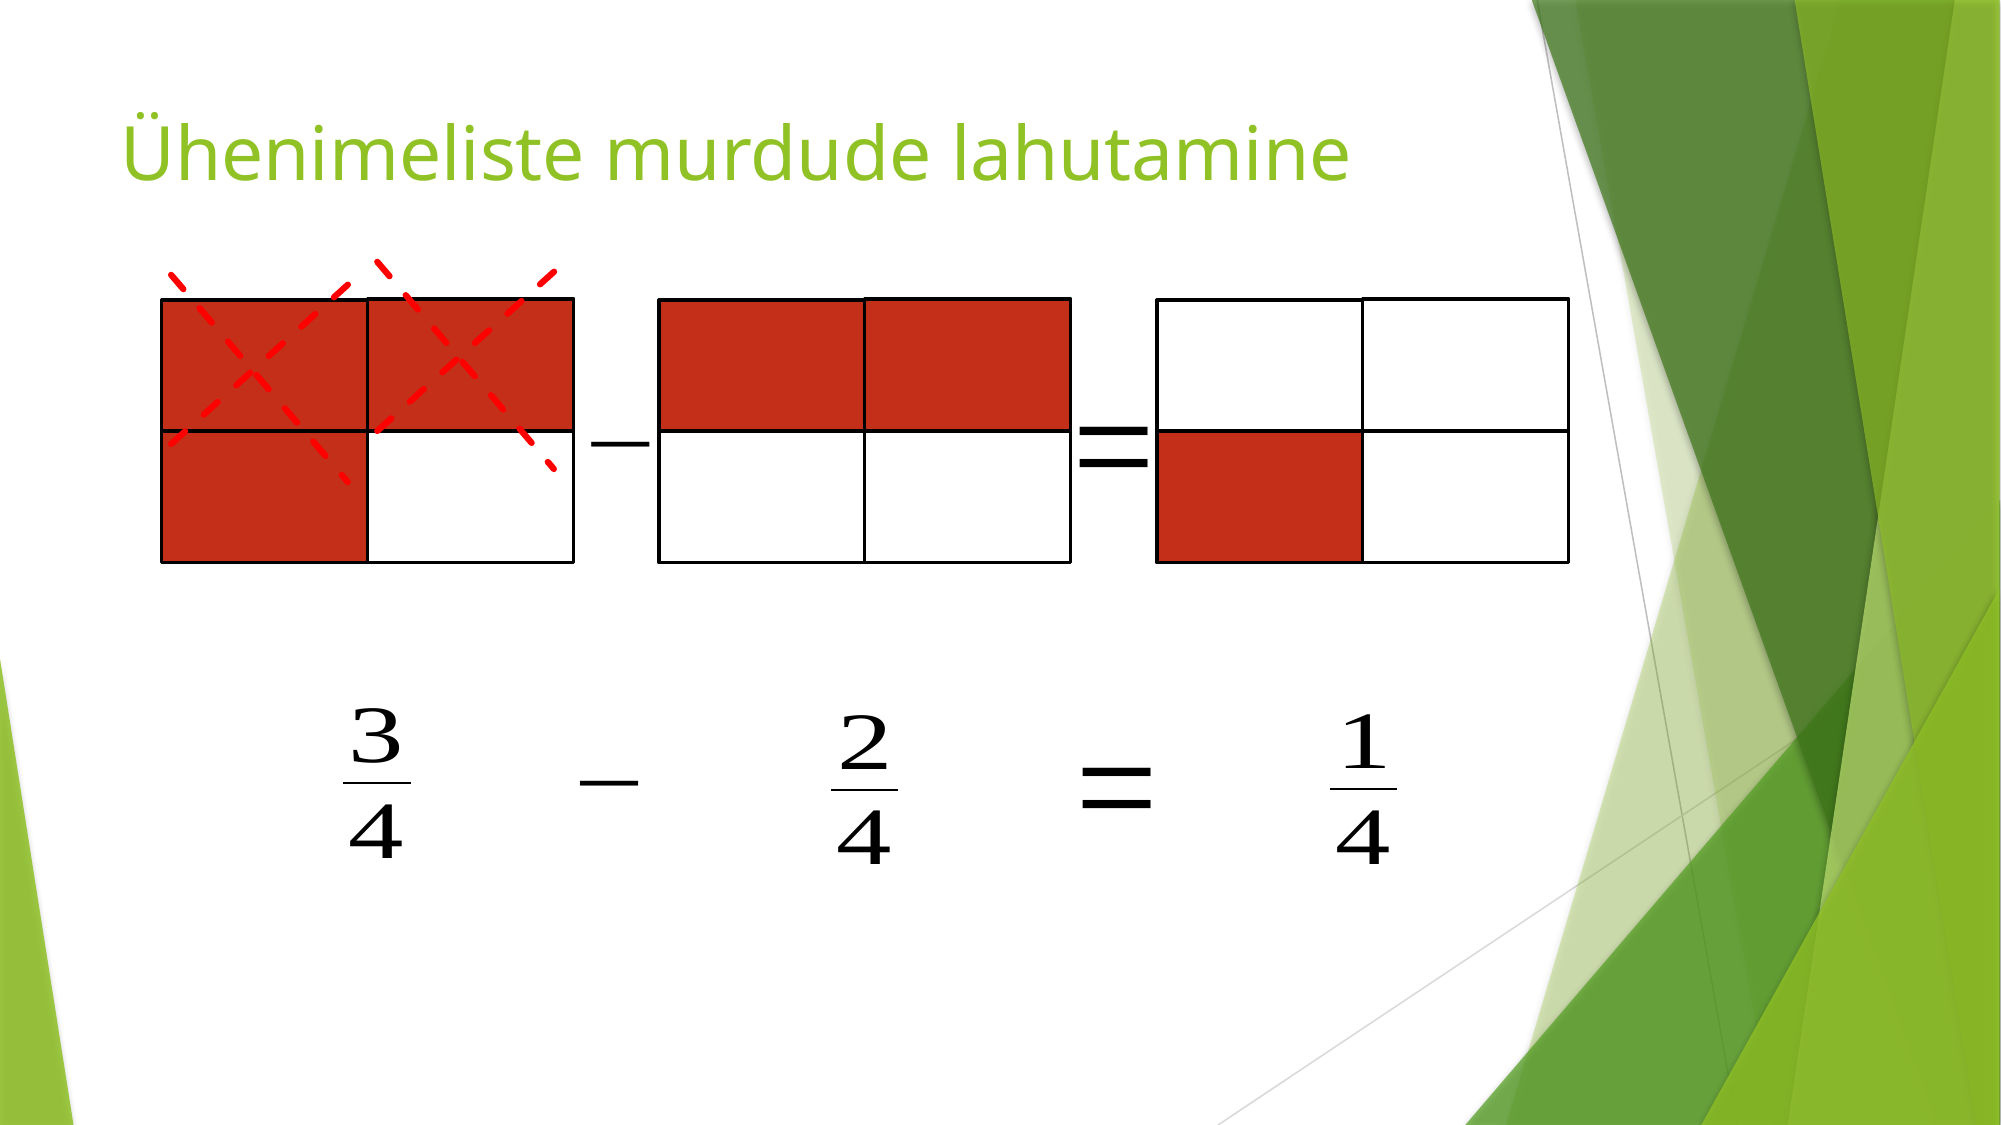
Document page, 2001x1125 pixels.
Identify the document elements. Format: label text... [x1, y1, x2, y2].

text_box [161, 298, 574, 563]
chart [553, 729, 664, 836]
chart [1023, 367, 1191, 515]
chart [1316, 696, 1412, 882]
chart [817, 697, 913, 883]
chart [1026, 708, 1193, 856]
title Ühenimeliste murdude lahutamine [105, 97, 1516, 315]
chart [564, 391, 675, 497]
text_box [1156, 298, 1569, 563]
text_box [658, 298, 1071, 429]
chart [329, 690, 425, 876]
